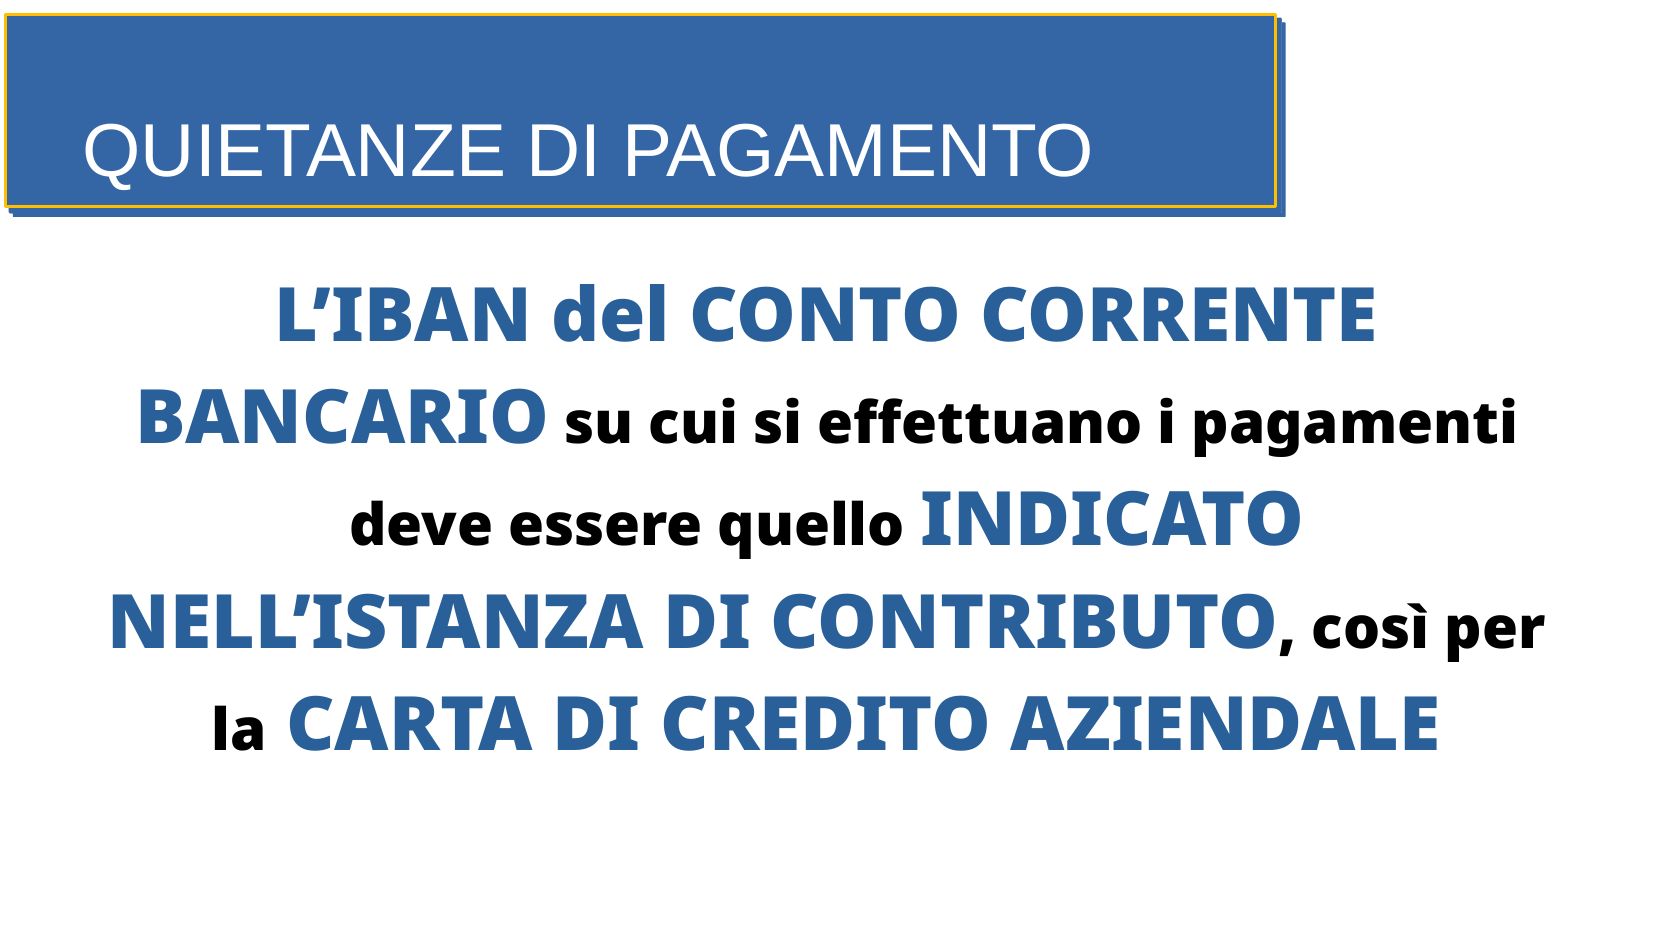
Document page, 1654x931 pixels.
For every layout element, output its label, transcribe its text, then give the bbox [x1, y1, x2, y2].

subtitle L’IBAN del CONTO CORRENTE BANCARIO su cui si effettuano i pagamenti deve essere quello INDICATO NELL’ISTANZA DI CONTRIBUTO, così per la CARTA DI CREDITO AZIENDALE [88, 236, 1565, 798]
title QUIETANZE DI PAGAMENTO [82, 35, 1235, 266]
